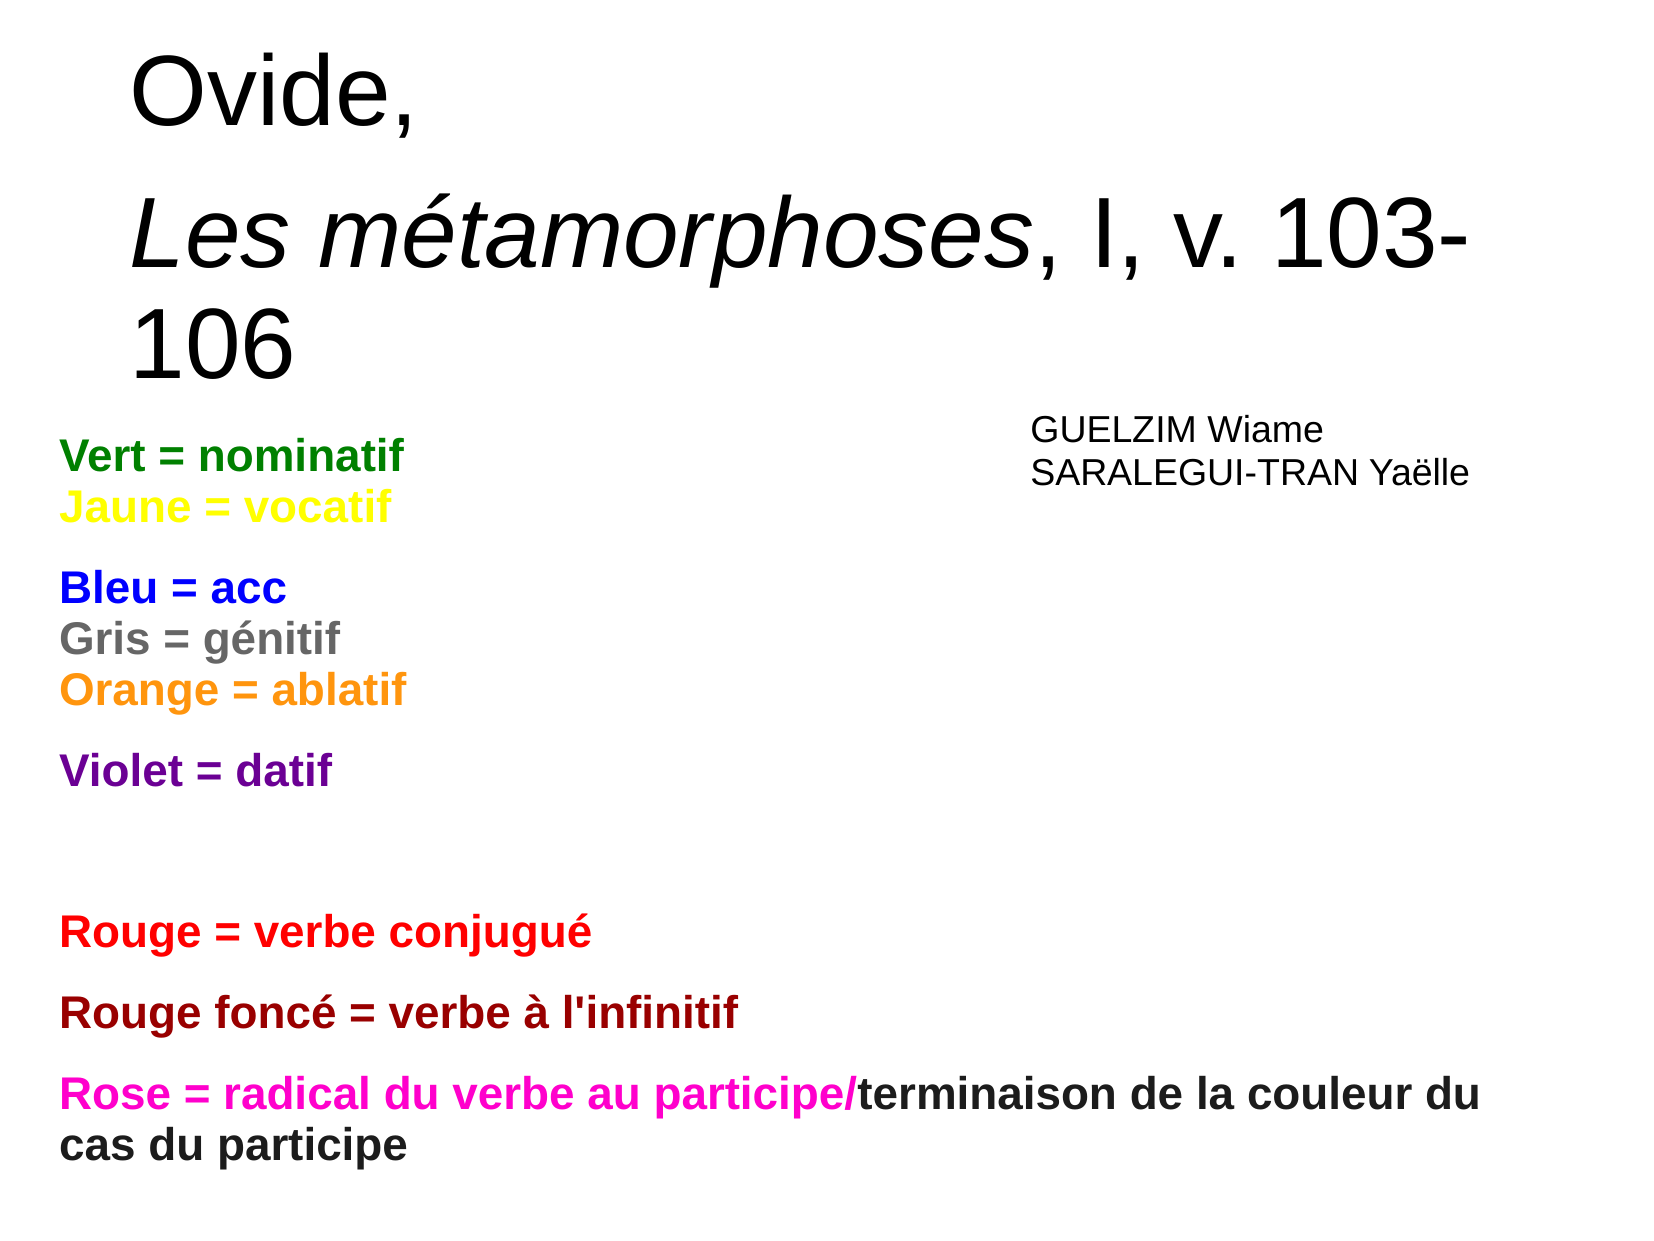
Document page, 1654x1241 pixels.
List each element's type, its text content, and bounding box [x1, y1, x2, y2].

list Ovide, Les métamorphoses, I, v. 103-106 Vert = nominatif Jaune = vocatif Bleu = acc Gris = génitif Orange = ablatif Violet = datif Rouge = verbe conjugué Rouge foncé = verbe à l'infinitif Rose = radical du verbe au participe/terminaison de la couleur du cas du participe [59, 35, 1548, 1182]
text_box GUELZIM Wiame SARALEGUI-TRAN Yaëlle [1015, 401, 1583, 501]
